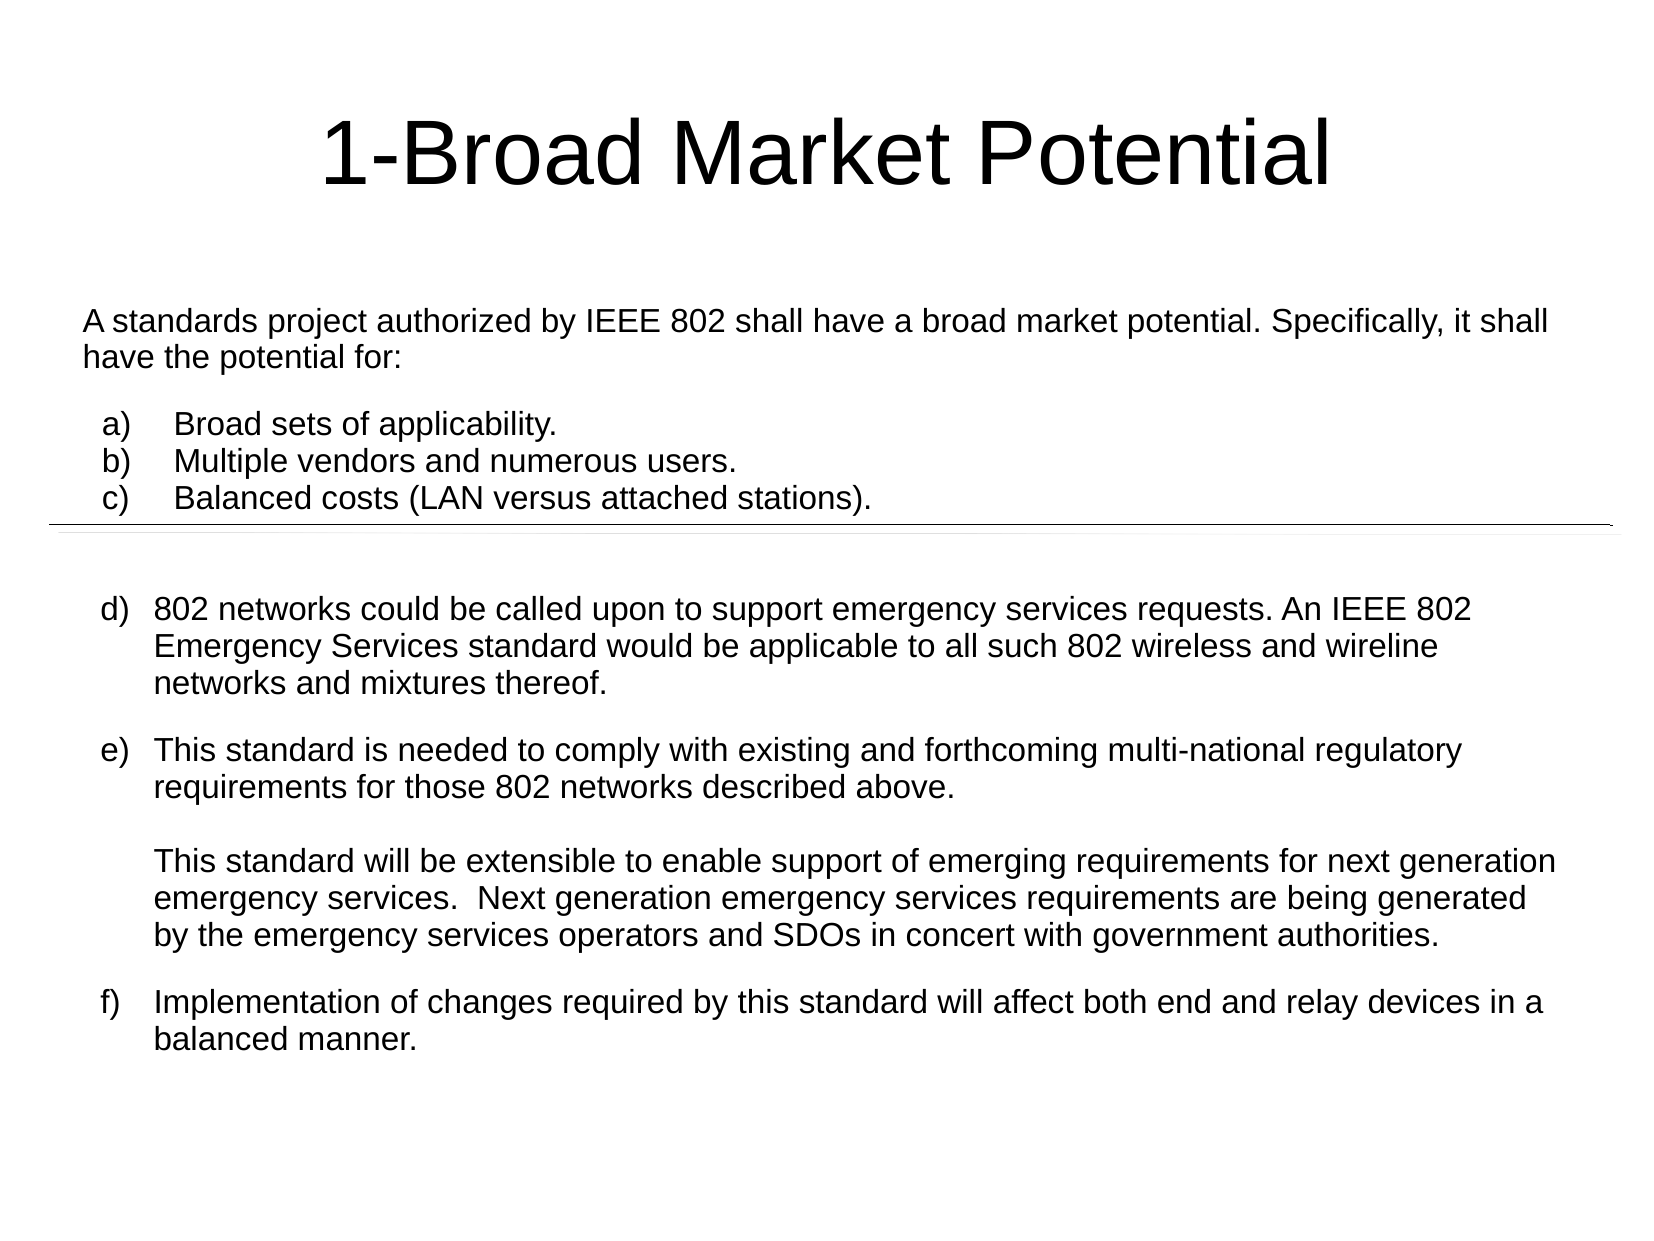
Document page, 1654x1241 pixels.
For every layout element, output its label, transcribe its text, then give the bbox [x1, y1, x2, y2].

list A standards project authorized by IEEE 802 shall have a broad market potential. Specifically, it shall have the potential for: Broad sets of applicability. Multiple vendors and numerous users. Balanced costs (LAN versus attached stations). 802 networks could be called upon to support emergency services requests. An IEEE 802 Emergency Services standard would be applicable to all such 802 wireless and wireline networks and mixtures thereof. This standard is needed to comply with existing and forthcoming multi-national regulatory requirements for those 802 networks described above. This standard will be extensible to enable support of emerging requirements for next generation emergency services. Next generation emergency services requirements are being generated by the emergency services operators and SDOs in concert with government authorities. Implementation of changes required by this standard will affect both end and relay devices in a balanced manner. [82, 302, 1571, 524]
title 1-Broad Market Potential [82, 56, 1571, 250]
list A standards project authorized by IEEE 802 shall have a broad market potential. Specifically, it shall have the potential for: Broad sets of applicability. Multiple vendors and numerous users. Balanced costs (LAN versus attached stations). 802 networks could be called upon to support emergency services requests. An IEEE 802 Emergency Services standard would be applicable to all such 802 wireless and wireline networks and mixtures thereof. This standard is needed to comply with existing and forthcoming multi-national regulatory requirements for those 802 networks described above. This standard will be extensible to enable support of emerging requirements for next generation emergency services. Next generation emergency services requirements are being generated by the emergency services operators and SDOs in concert with government authorities. Implementation of changes required by this standard will affect both end and relay devices in a balanced manner. [82, 533, 1571, 1106]
